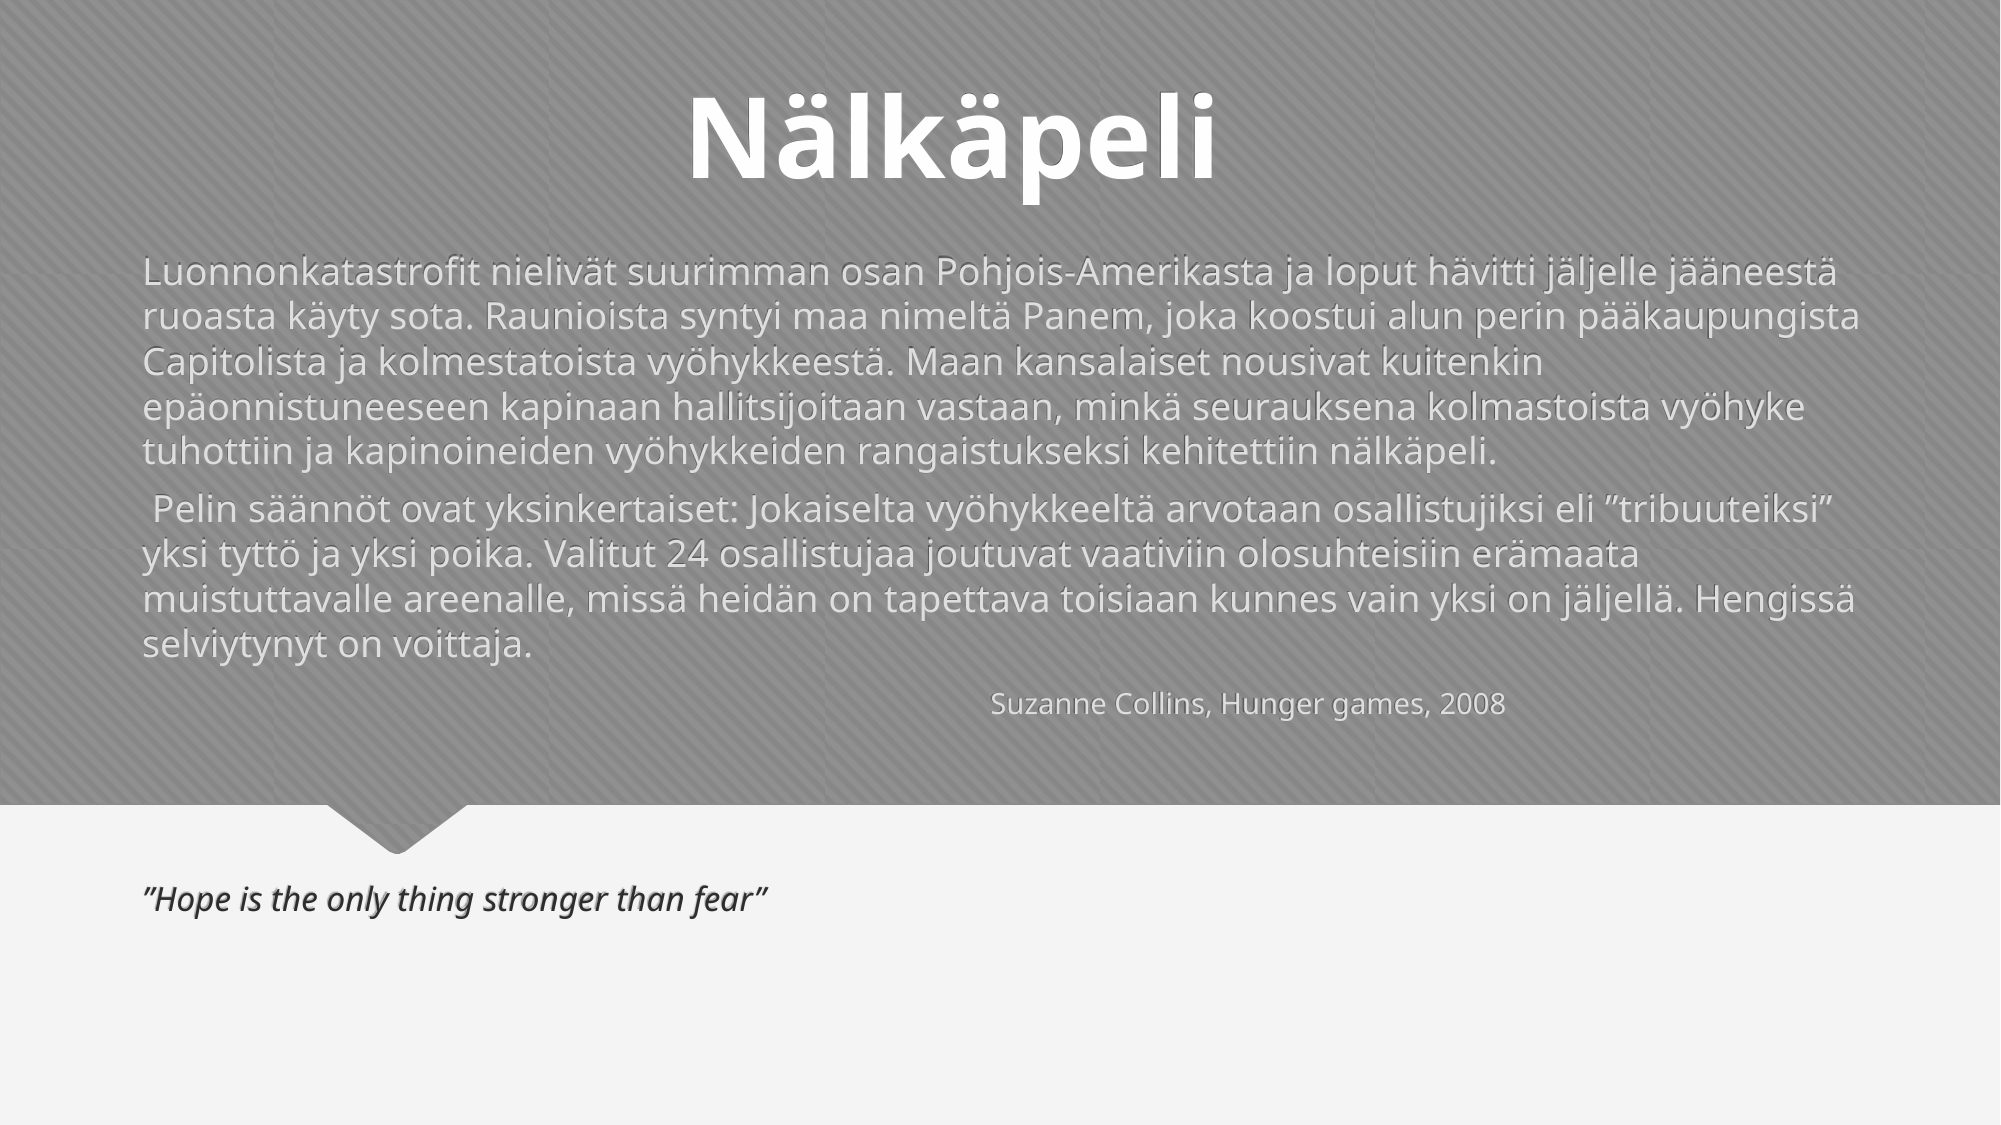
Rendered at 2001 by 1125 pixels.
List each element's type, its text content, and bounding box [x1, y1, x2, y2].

subtitle Luonnonkatastrofit nielivät suurimman osan Pohjois-Amerikasta ja loput hävitti jäljelle jääneestä ruoasta käyty sota. Raunioista syntyi maa nimeltä Panem, joka koostui alun perin pääkaupungista Capitolista ja kolmestatoista vyöhykkeestä. Maan kansalaiset nousivat kuitenkin epäonnistuneeseen kapinaan hallitsijoitaan vastaan, minkä seurauksena kolmastoista vyöhyke tuhottiin ja kapinoineiden vyöhykkeiden rangaistukseksi kehitettiin nälkäpeli. Pelin säännöt ovat yksinkertaiset: Jokaiselta vyöhykkeeltä arvotaan osallistujiksi eli ”tribuuteiksi” yksi tyttö ja yksi poika. Valitut 24 osallistujaa joutuvat vaativiin olosuhteisiin erämaata muistuttavalle areenalle, missä heidän on tapettava toisiaan kunnes vain yksi on jäljellä. Hengissä selviytynyt on voittaja. Suzanne Collins, Hunger games, 2008 ”Hope is the only thing stronger than fear” [127, 239, 1878, 1010]
title Nälkäpeli [97, 29, 1808, 209]
